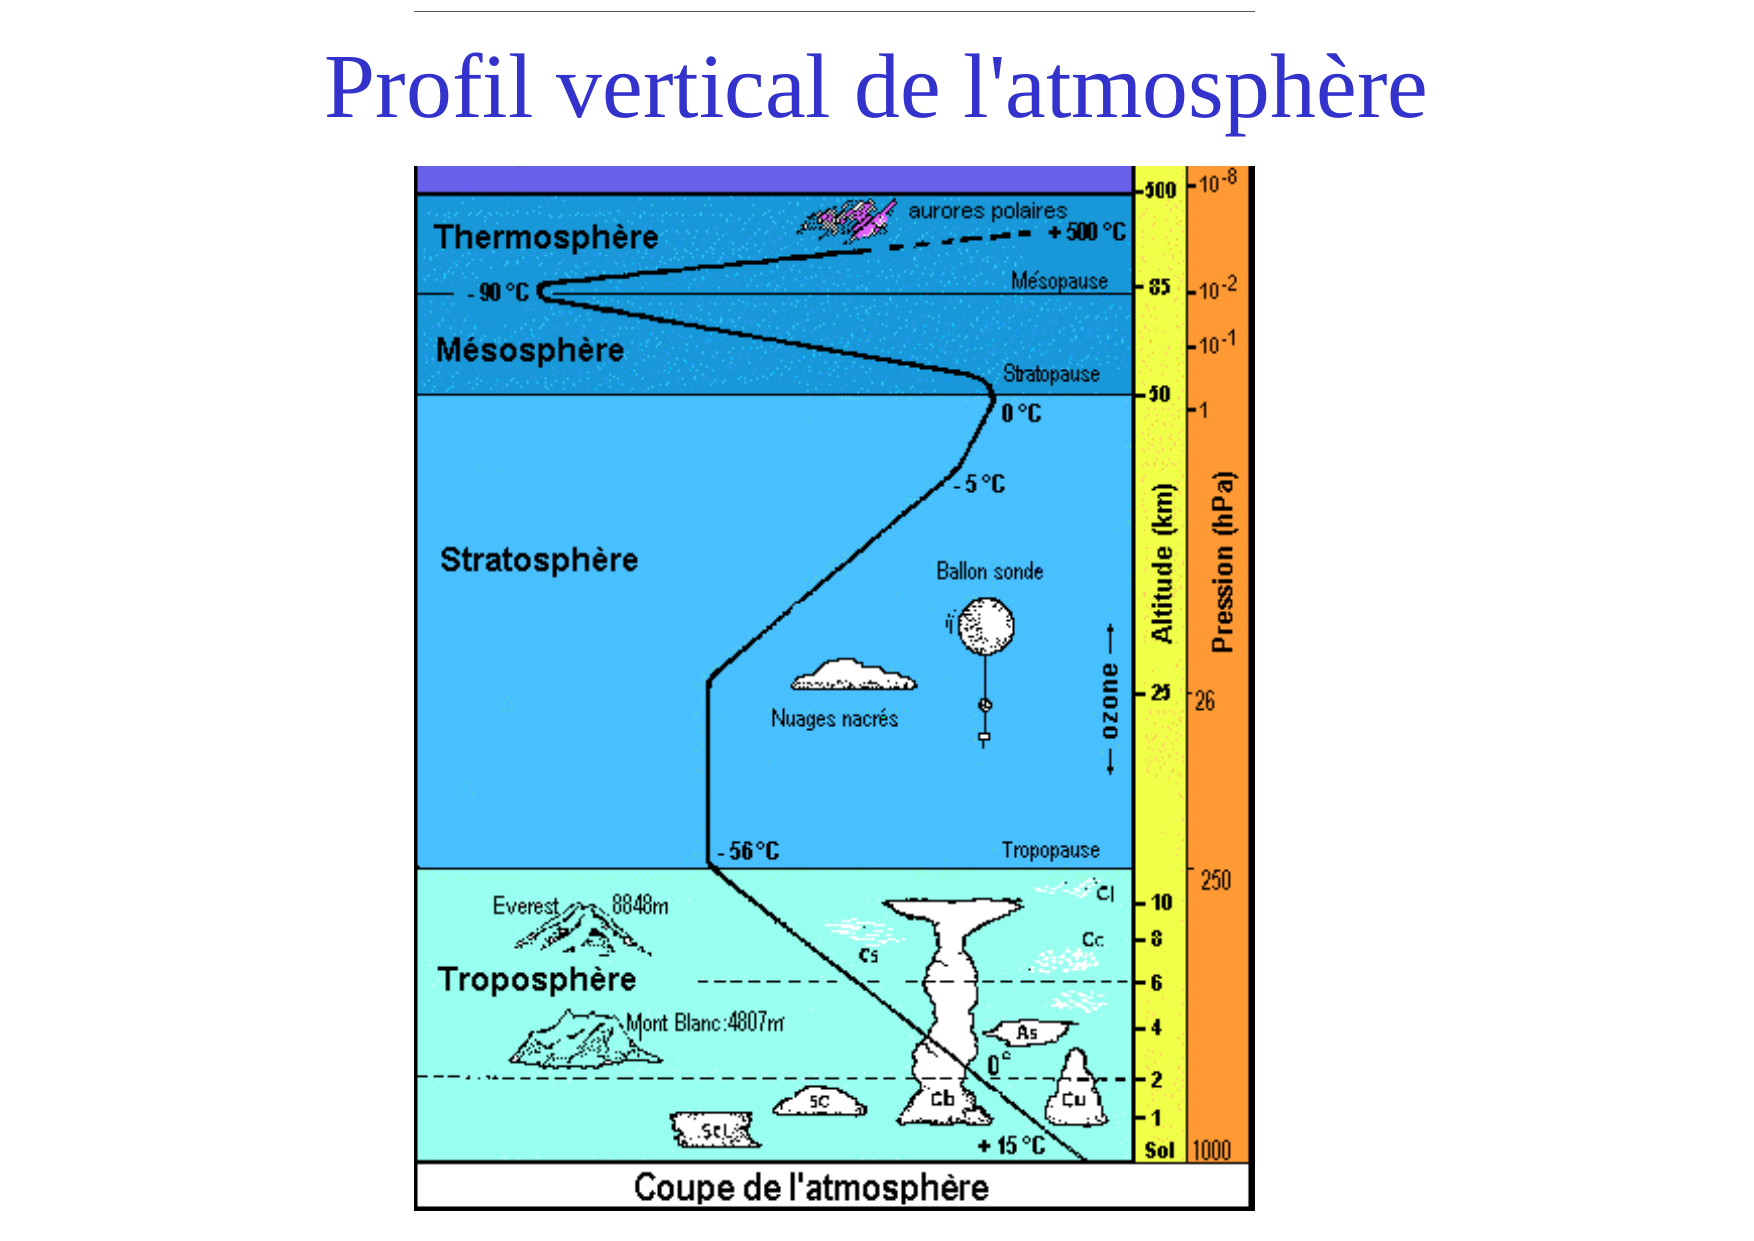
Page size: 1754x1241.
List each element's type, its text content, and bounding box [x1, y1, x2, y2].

picture [414, 166, 1255, 1211]
title Profil vertical de l'atmosphère [128, 11, 1627, 166]
